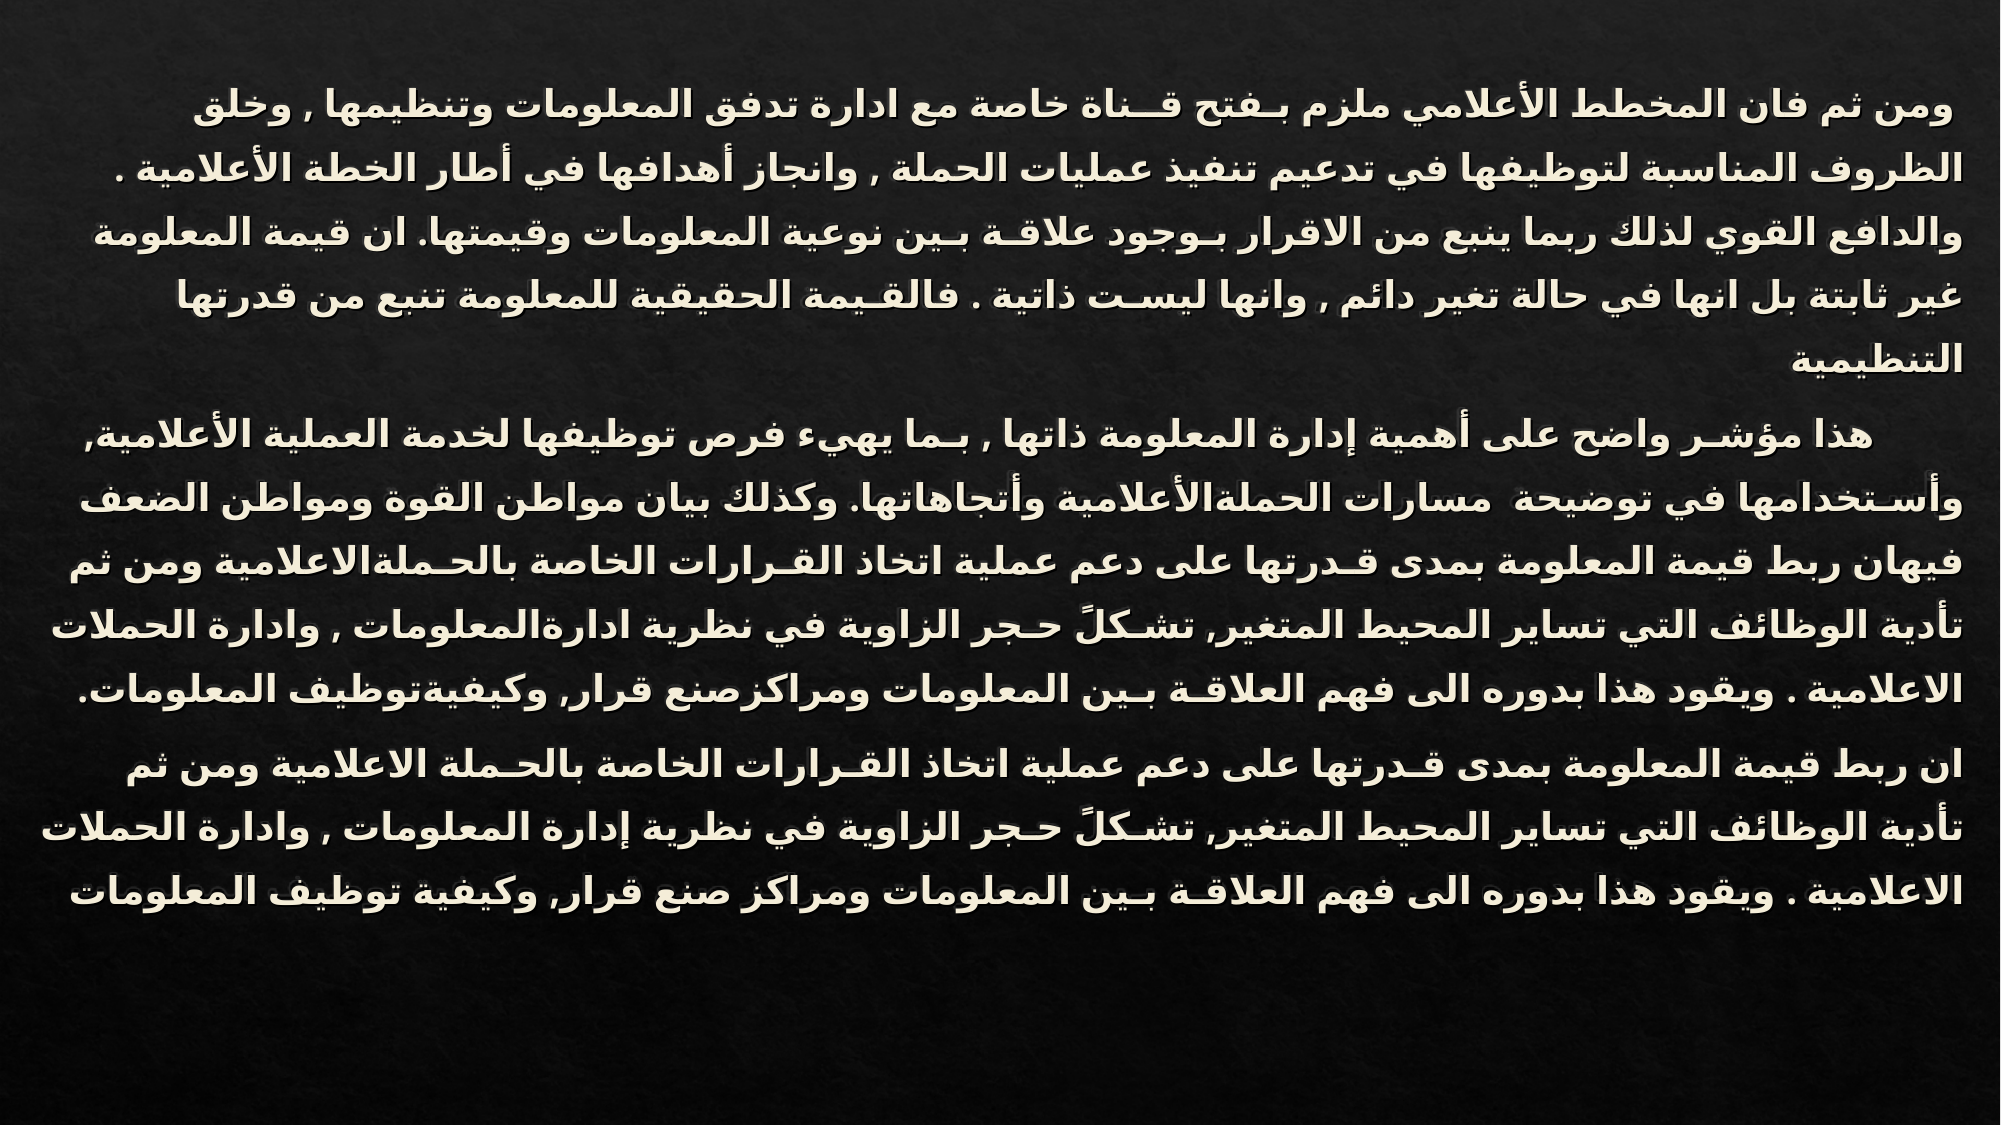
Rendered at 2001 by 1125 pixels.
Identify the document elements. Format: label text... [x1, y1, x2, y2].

list ومن ثم فان المخطط الأعلامي ملزم بـفتح قــناة خاصة مع ادارة تدفق المعلومات وتنظيمها , وخلق الظروف المناسبة لتوظيفها في تدعيم تنفيذ عمليات الحملة , وانجاز أهدافها في أطار الخطة الأعلامية . والدافع القوي لذلك ربما ينبع من الاقرار بـوجود علاقـة بـين نوعية المعلومات وقيمتها. ان قيمة المعلومة غير ثابتة بل انها في حالة تغير دائم , وانها ليسـت ذاتية . فالقـيمة الحقيقية للمعلومة تنبع من قدرتها التنظيمية هذا مؤشـر واضح على أهمية إدارة المعلومة ذاتها , بـما يهيء فرص توظيفها لخدمة العملية الأعلامية, وأسـتخدامها في توضيحة مسارات الحملةالأعلامية وأتجاهاتها. وكذلك بيان مواطن القوة ومواطن الضعف فيهان ربط قيمة المعلومة بمدى قـدرتها على دعم عملية اتخاذ القـرارات الخاصة بالحـملةالاعلامية ومن ثم تأدية الوظائف التي تساير المحيط المتغير, تشـكلً حـجر الزاوية في نظرية ادارةالمعلومات , وادارة الحملات الاعلامية . ويقود هذا بدوره الى فهم العلاقـة بـين المعلومات ومراكزصنع قرار, وكيفيةتوظيف المعلومات. ان ربط قيمة المعلومة بمدى قـدرتها على دعم عملية اتخاذ القـرارات الخاصة بالحـملة الاعلامية ومن ثم تأدية الوظائف التي تساير المحيط المتغير, تشـكلً حـجر الزاوية في نظرية إدارة المعلومات , وادارة الحملات الاعلامية . ويقود هذا بدوره الى فهم العلاقـة بـين المعلومات ومراكز صنع قرار, وكيفية توظيف المعلومات [25, 53, 1992, 1034]
